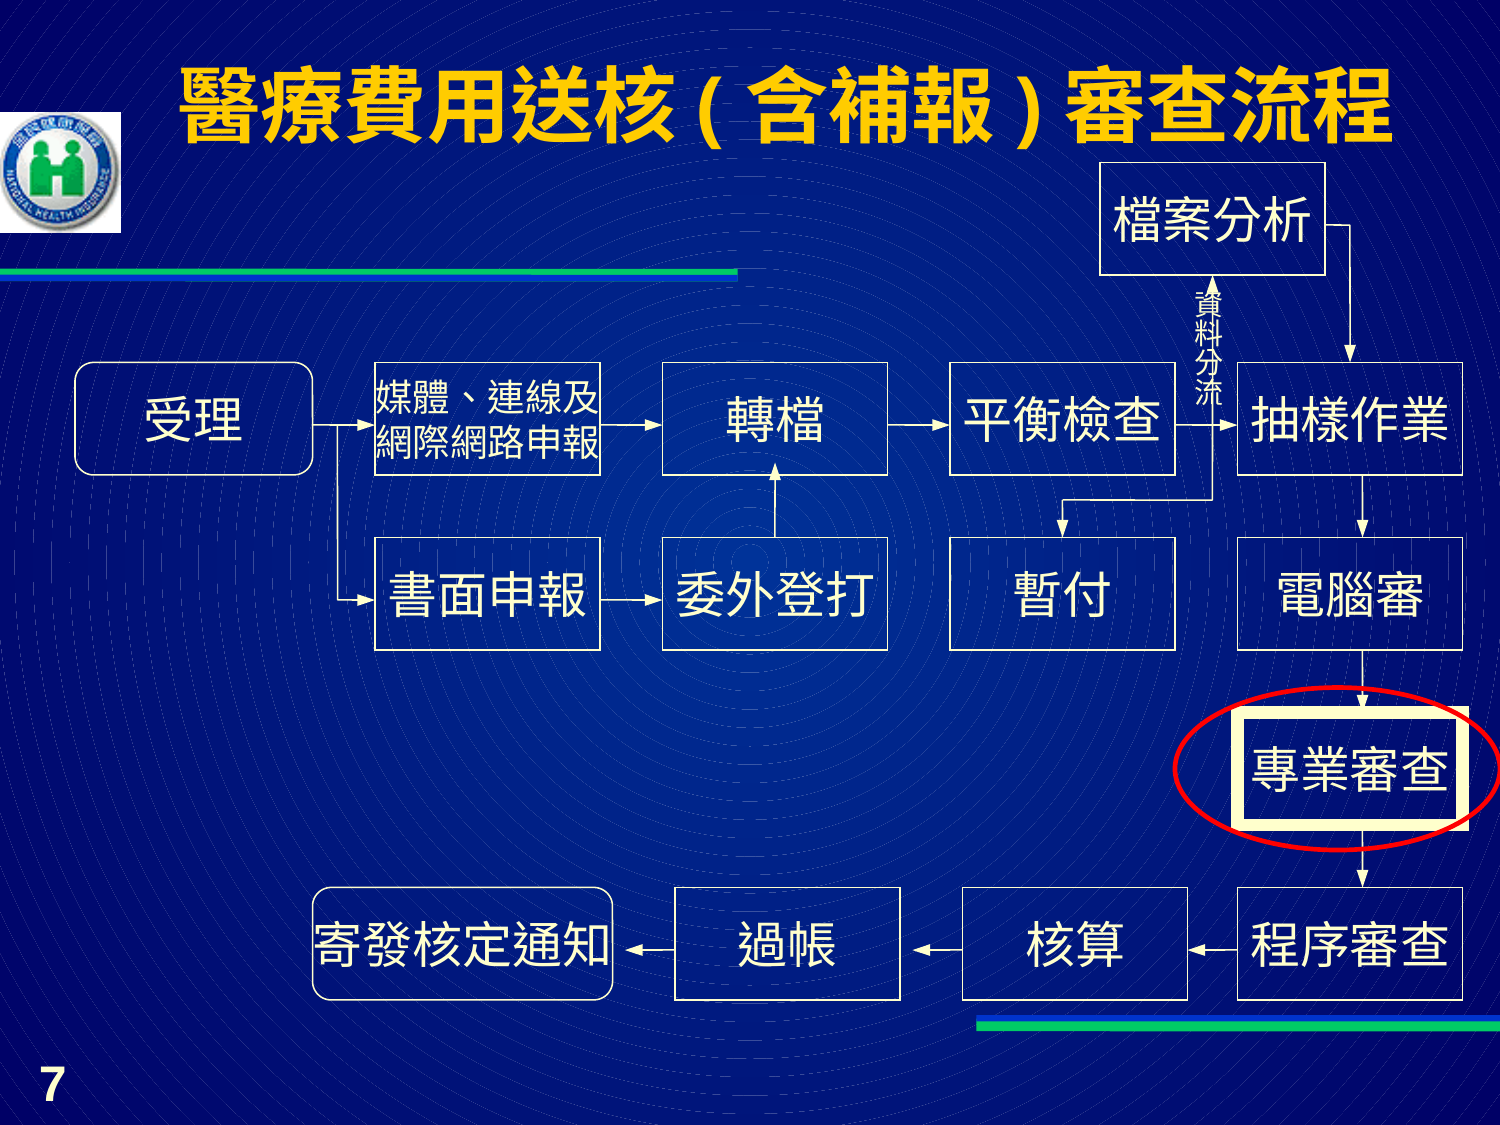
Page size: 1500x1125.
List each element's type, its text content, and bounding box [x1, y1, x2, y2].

text_box 程序審查 [1238, 887, 1463, 1000]
text_box 核算 [962, 887, 1188, 1000]
text_box 資料分流 [1167, 275, 1212, 424]
text_box 書面申報 [375, 537, 600, 650]
text_box 抽樣作業 [1238, 362, 1463, 475]
text_box 專業審查 [1238, 712, 1463, 825]
text_box 資料分流 [1213, 275, 1233, 424]
text_box 暫付 [950, 537, 1175, 650]
text_box 轉檔 [662, 362, 888, 475]
text_box [23, 1043, 337, 1119]
text_box 媒體、連線及 網際網路申報 [375, 362, 600, 475]
text_box 受理 [75, 362, 313, 475]
text_box 電腦審 [1238, 537, 1463, 650]
text_box 委外登打 [662, 537, 888, 650]
text_box 寄發核定通知 [312, 887, 613, 1000]
text_box 過帳 [675, 887, 900, 1000]
text_box 檔案分析 [1100, 162, 1325, 275]
text_box 平衡檢查 [950, 362, 1175, 475]
title 醫療費用送核(含補報)審查流程 [162, 37, 1438, 163]
